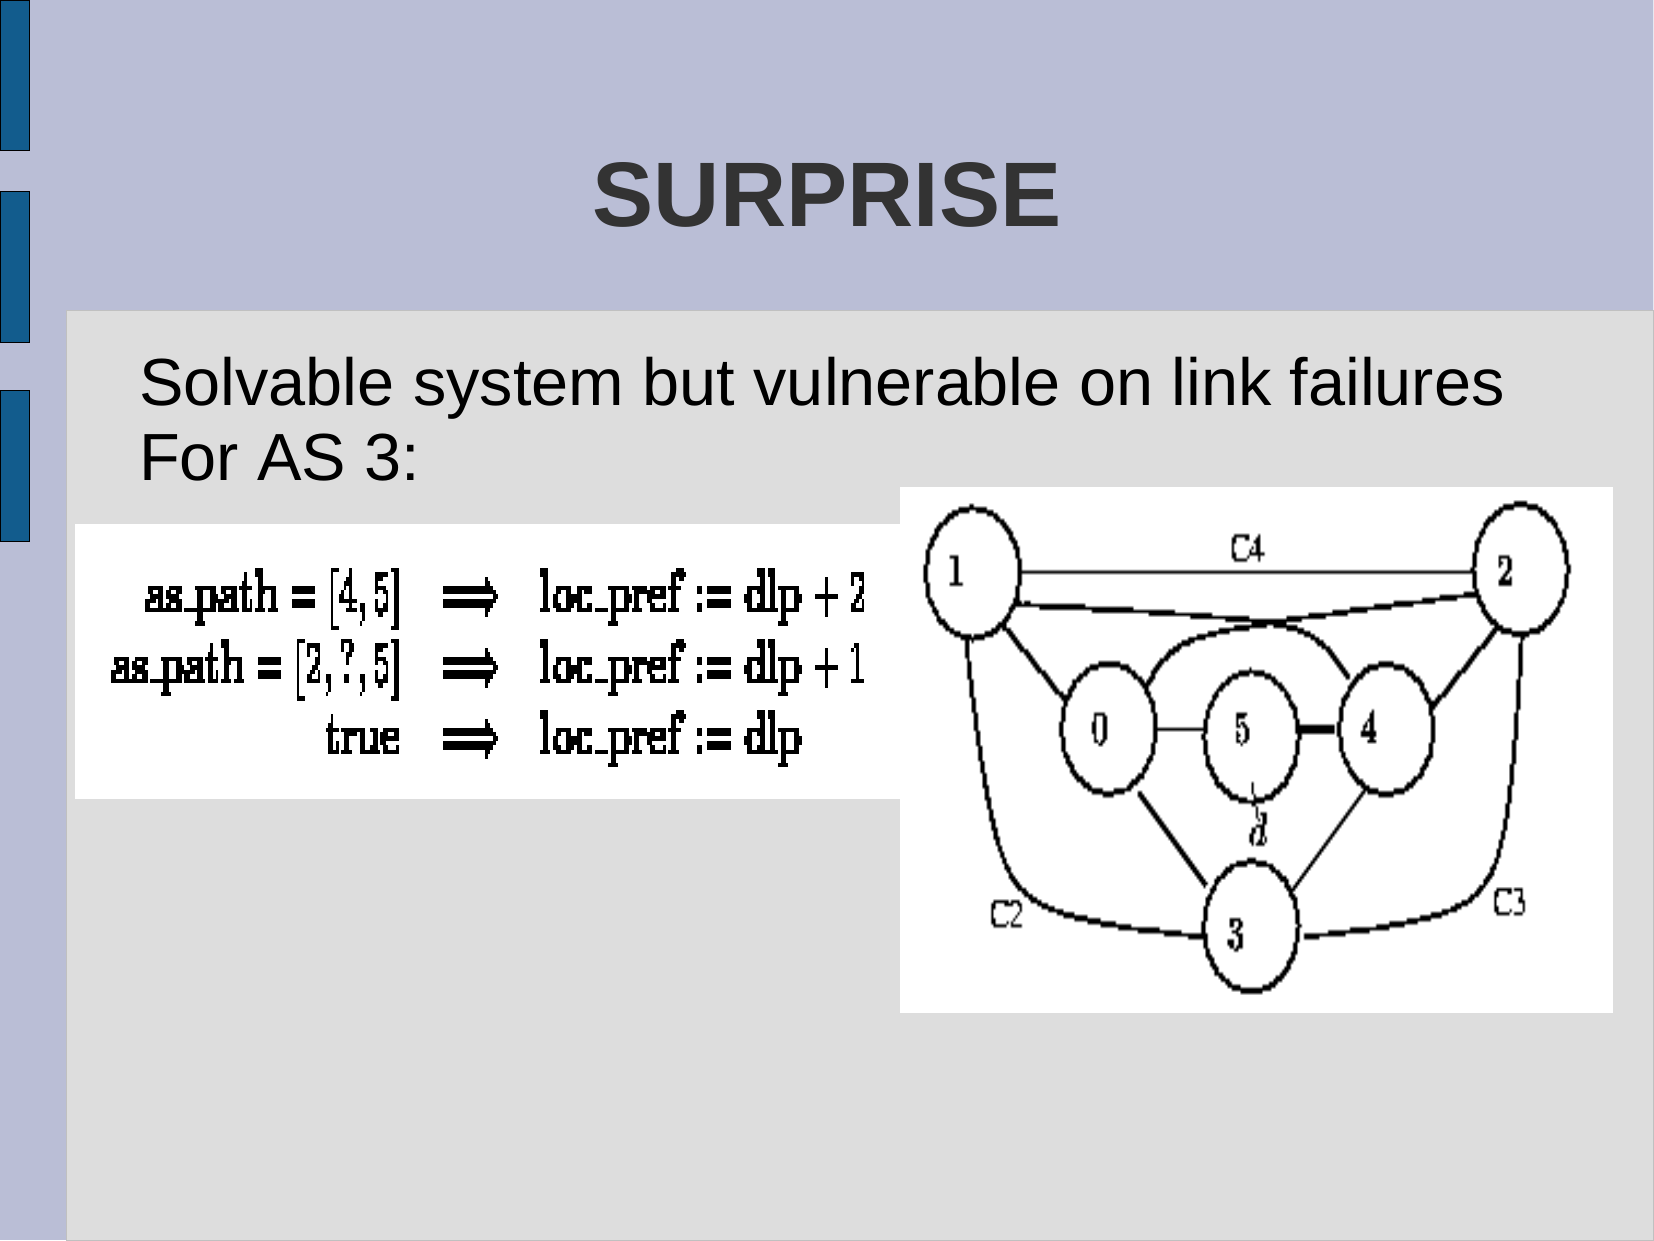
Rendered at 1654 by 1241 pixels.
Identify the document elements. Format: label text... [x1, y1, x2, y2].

picture [75, 487, 1613, 1013]
title SURPRISE [121, 91, 1534, 299]
list Solvable system but vulnerable on link failures For AS 3: [121, 344, 1613, 495]
